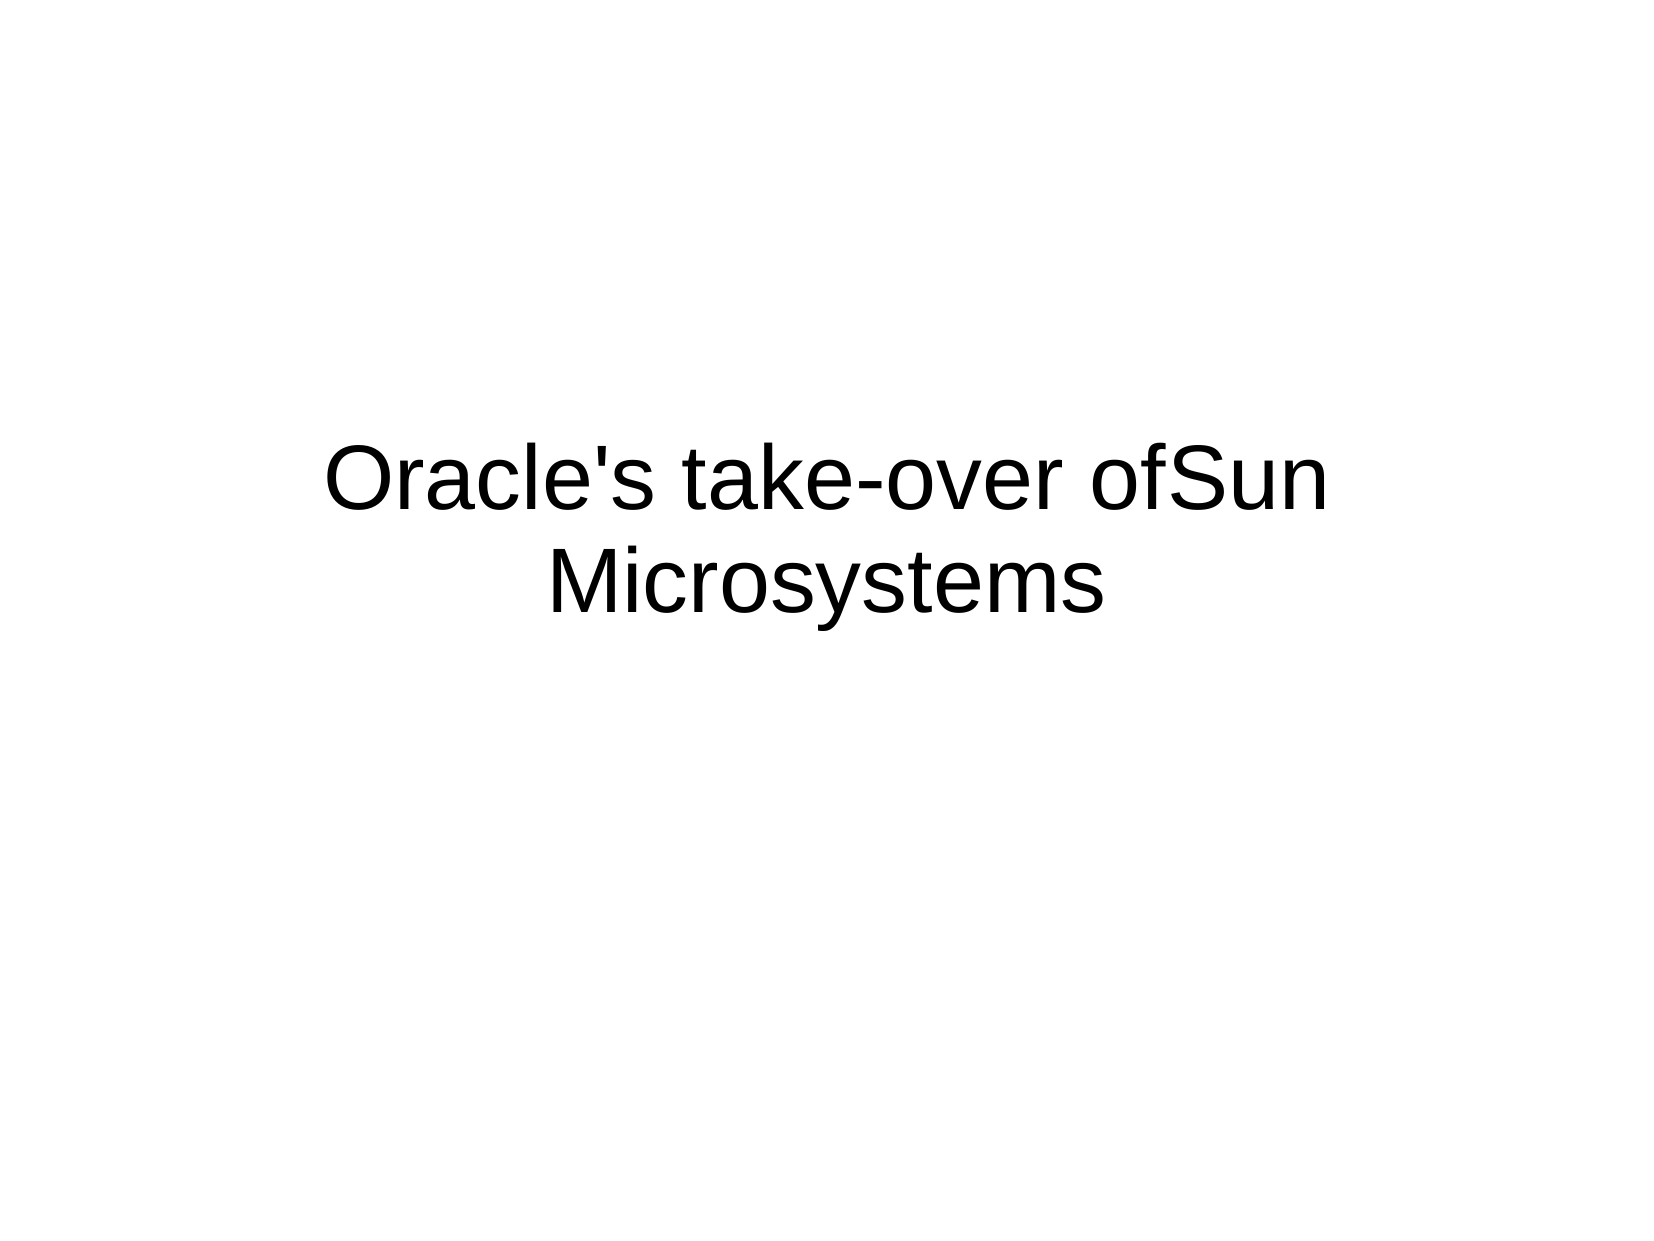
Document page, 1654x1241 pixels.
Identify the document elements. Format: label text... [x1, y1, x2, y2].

subtitle Oracle's take-over ofSun Microsystems [82, 49, 1571, 1010]
